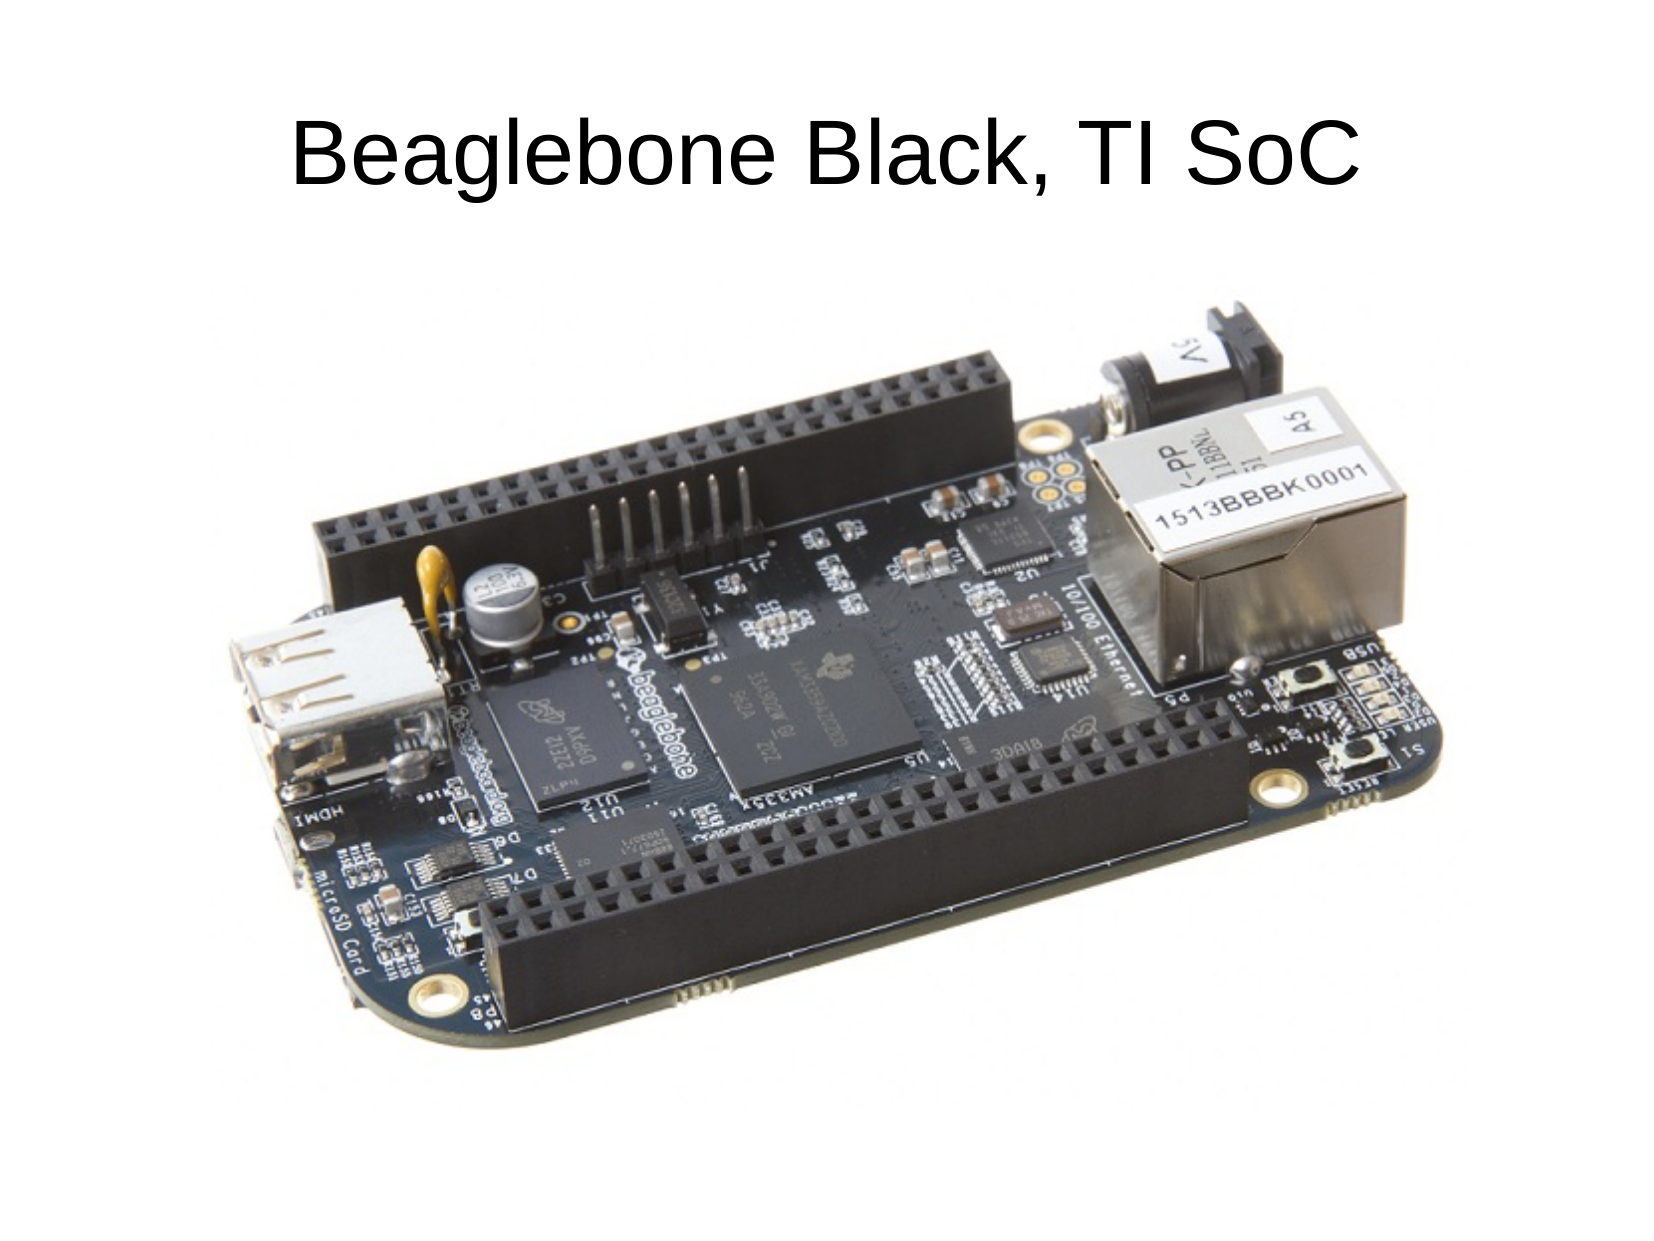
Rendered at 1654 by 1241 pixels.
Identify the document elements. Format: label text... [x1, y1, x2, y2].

picture [210, 271, 1469, 1111]
title Beaglebone Black, TI SoC [82, 49, 1571, 257]
